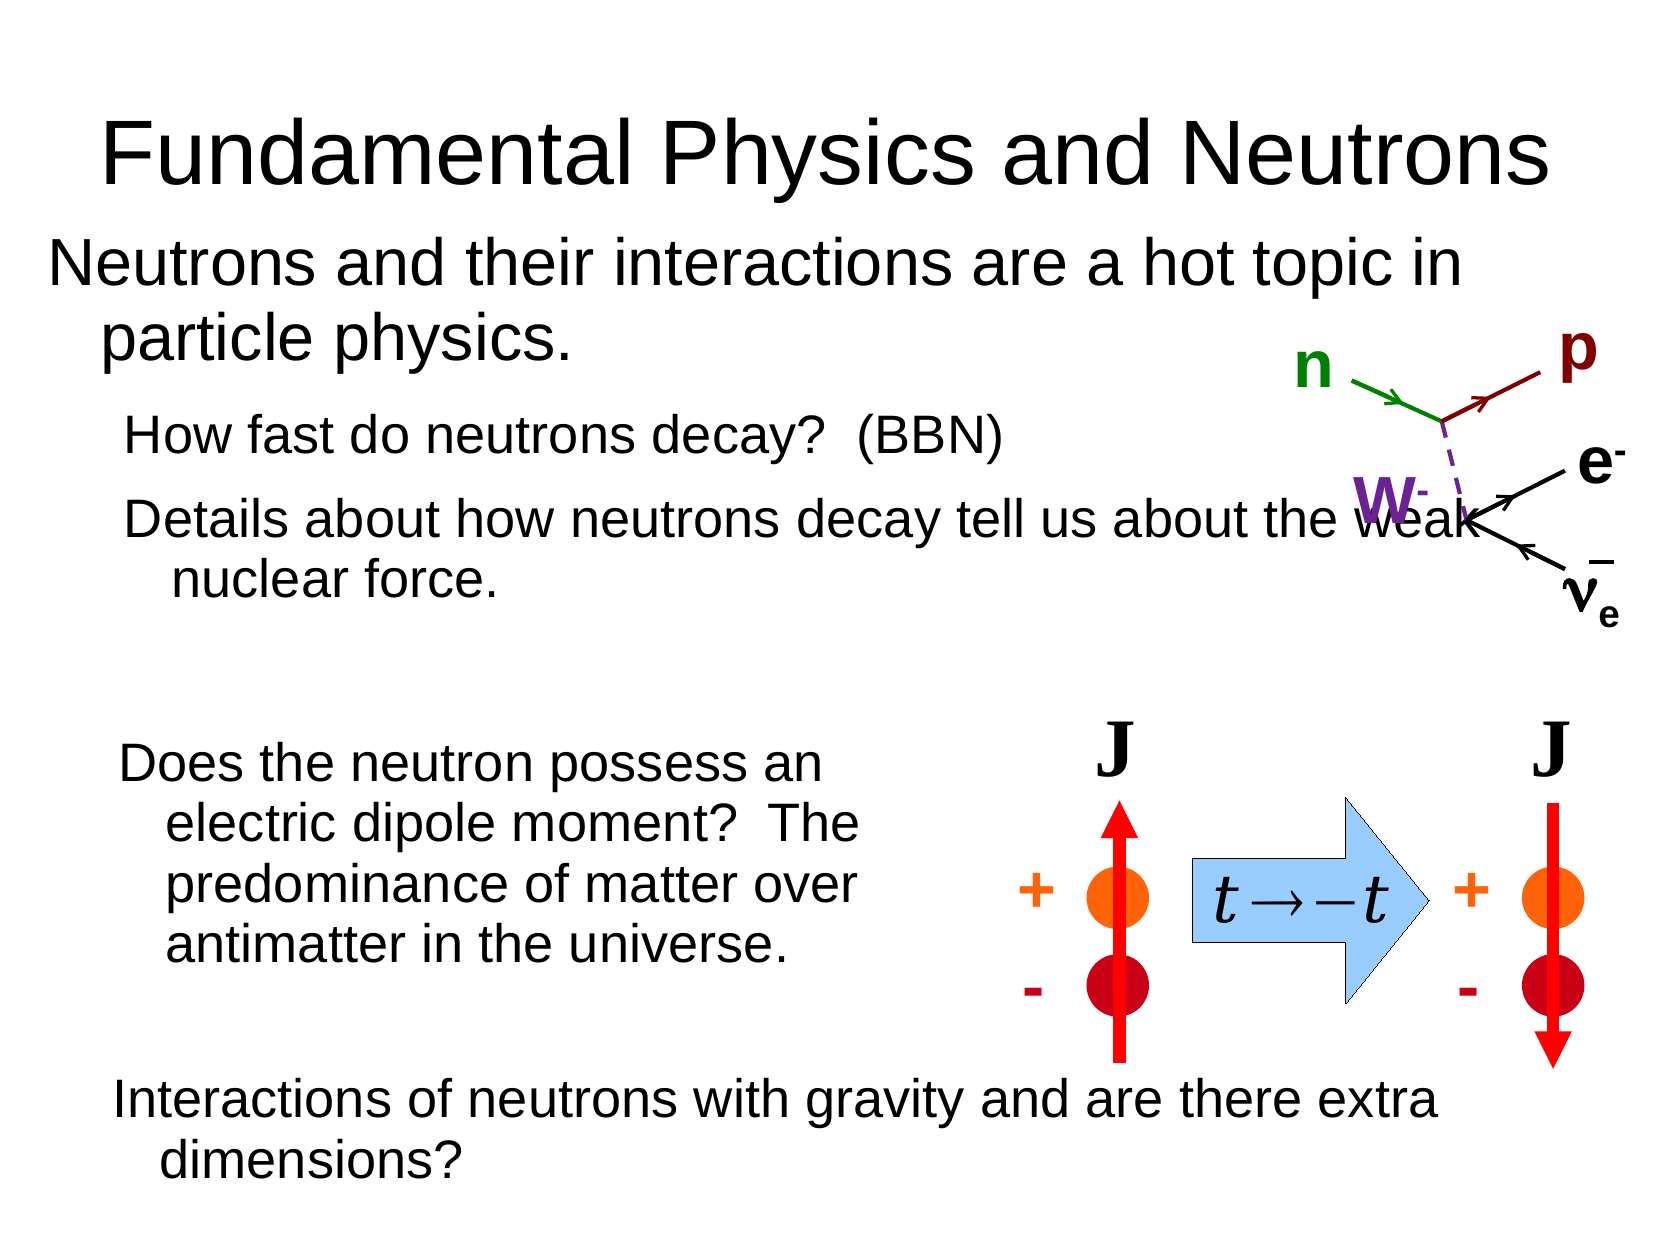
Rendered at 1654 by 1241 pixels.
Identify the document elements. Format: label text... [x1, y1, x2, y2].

text_box [1559, 867, 1585, 929]
chart [1517, 679, 1587, 797]
text_box [1521, 954, 1547, 1017]
text_box n [1278, 319, 1349, 410]
text_box [1086, 954, 1113, 1017]
text_box W- [1338, 455, 1445, 546]
text_box - [1007, 941, 1060, 1032]
text_box - [1439, 974, 1492, 1065]
text_box [1521, 867, 1547, 929]
chart [1082, 679, 1152, 797]
list Neutrons and their interactions are a hot topic in particle physics. How fast do neutrons decay? (BBN) Details about how neutrons decay tell us about the weak nuclear force. [29, 225, 1506, 739]
list Does the neutron possess an electric dipole moment? The predominance of matter over antimatter in the universe. [23, 732, 981, 1068]
text_box [1086, 866, 1113, 929]
text_box [1559, 954, 1585, 1017]
text_box + [1437, 844, 1507, 935]
text_box e- [1562, 415, 1642, 506]
text_box [1192, 797, 1430, 1004]
chart [1206, 859, 1396, 938]
text_box e [1548, 542, 1635, 643]
text_box - [1442, 941, 1495, 1032]
text_box [1126, 867, 1150, 929]
list Interactions of neutrons with gravity and are there extra dimensions? [17, 1068, 1654, 1204]
title Fundamental Physics and Neutrons [82, 56, 1571, 250]
text_box [1126, 955, 1150, 1016]
text_box p [1544, 301, 1615, 393]
text_box + [1002, 844, 1071, 935]
